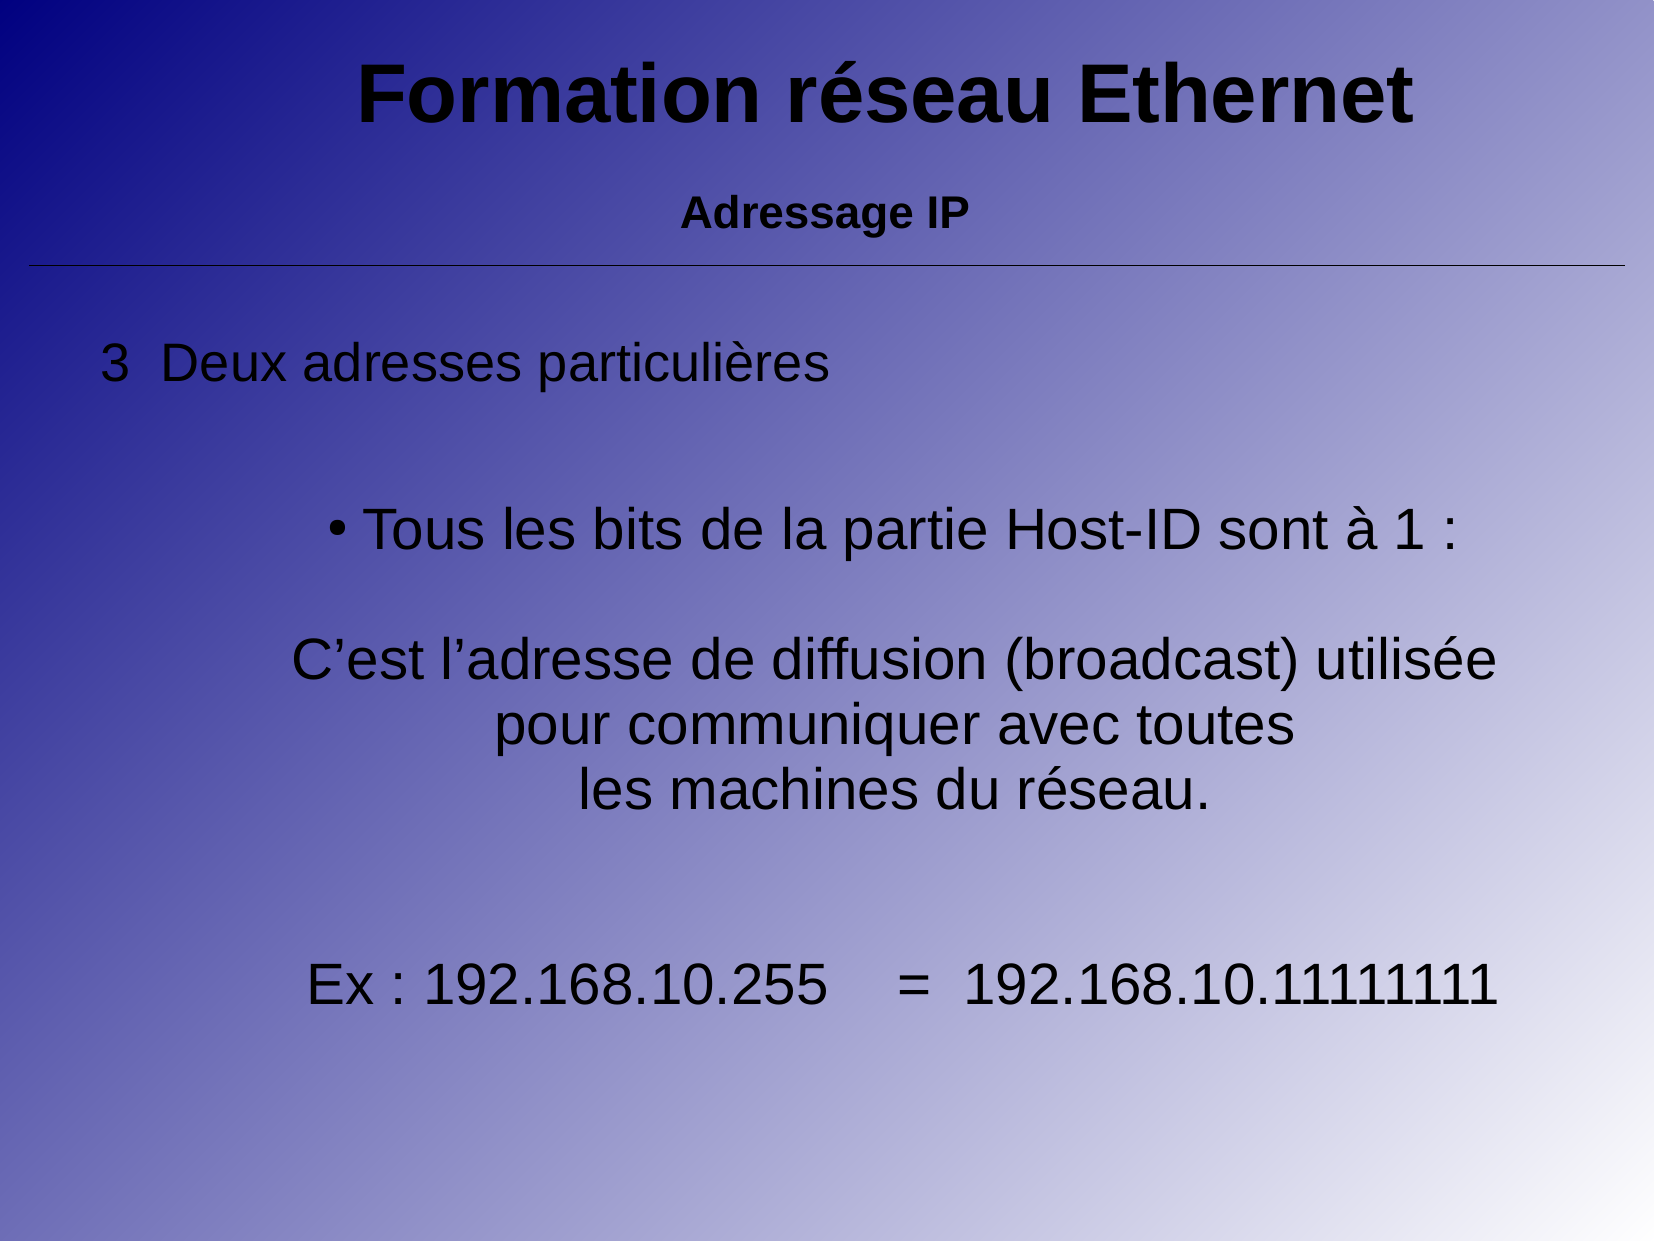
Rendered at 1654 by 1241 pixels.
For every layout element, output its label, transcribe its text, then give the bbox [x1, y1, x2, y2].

text_box Tous les bits de la partie Host-ID sont à 1 : C’est l’adresse de diffusion (broadcast) utilisée pour communiquer avec toutes les machines du réseau. Ex : 192.168.10.255 = 192.168.10.11111111 [276, 489, 1531, 1088]
text_box 3 Deux adresses particulières [85, 324, 847, 401]
text_box Formation réseau Ethernet [324, 39, 1447, 148]
text_box Adressage IP [29, 177, 1621, 265]
text_box Adressage IP [29, 266, 1621, 354]
